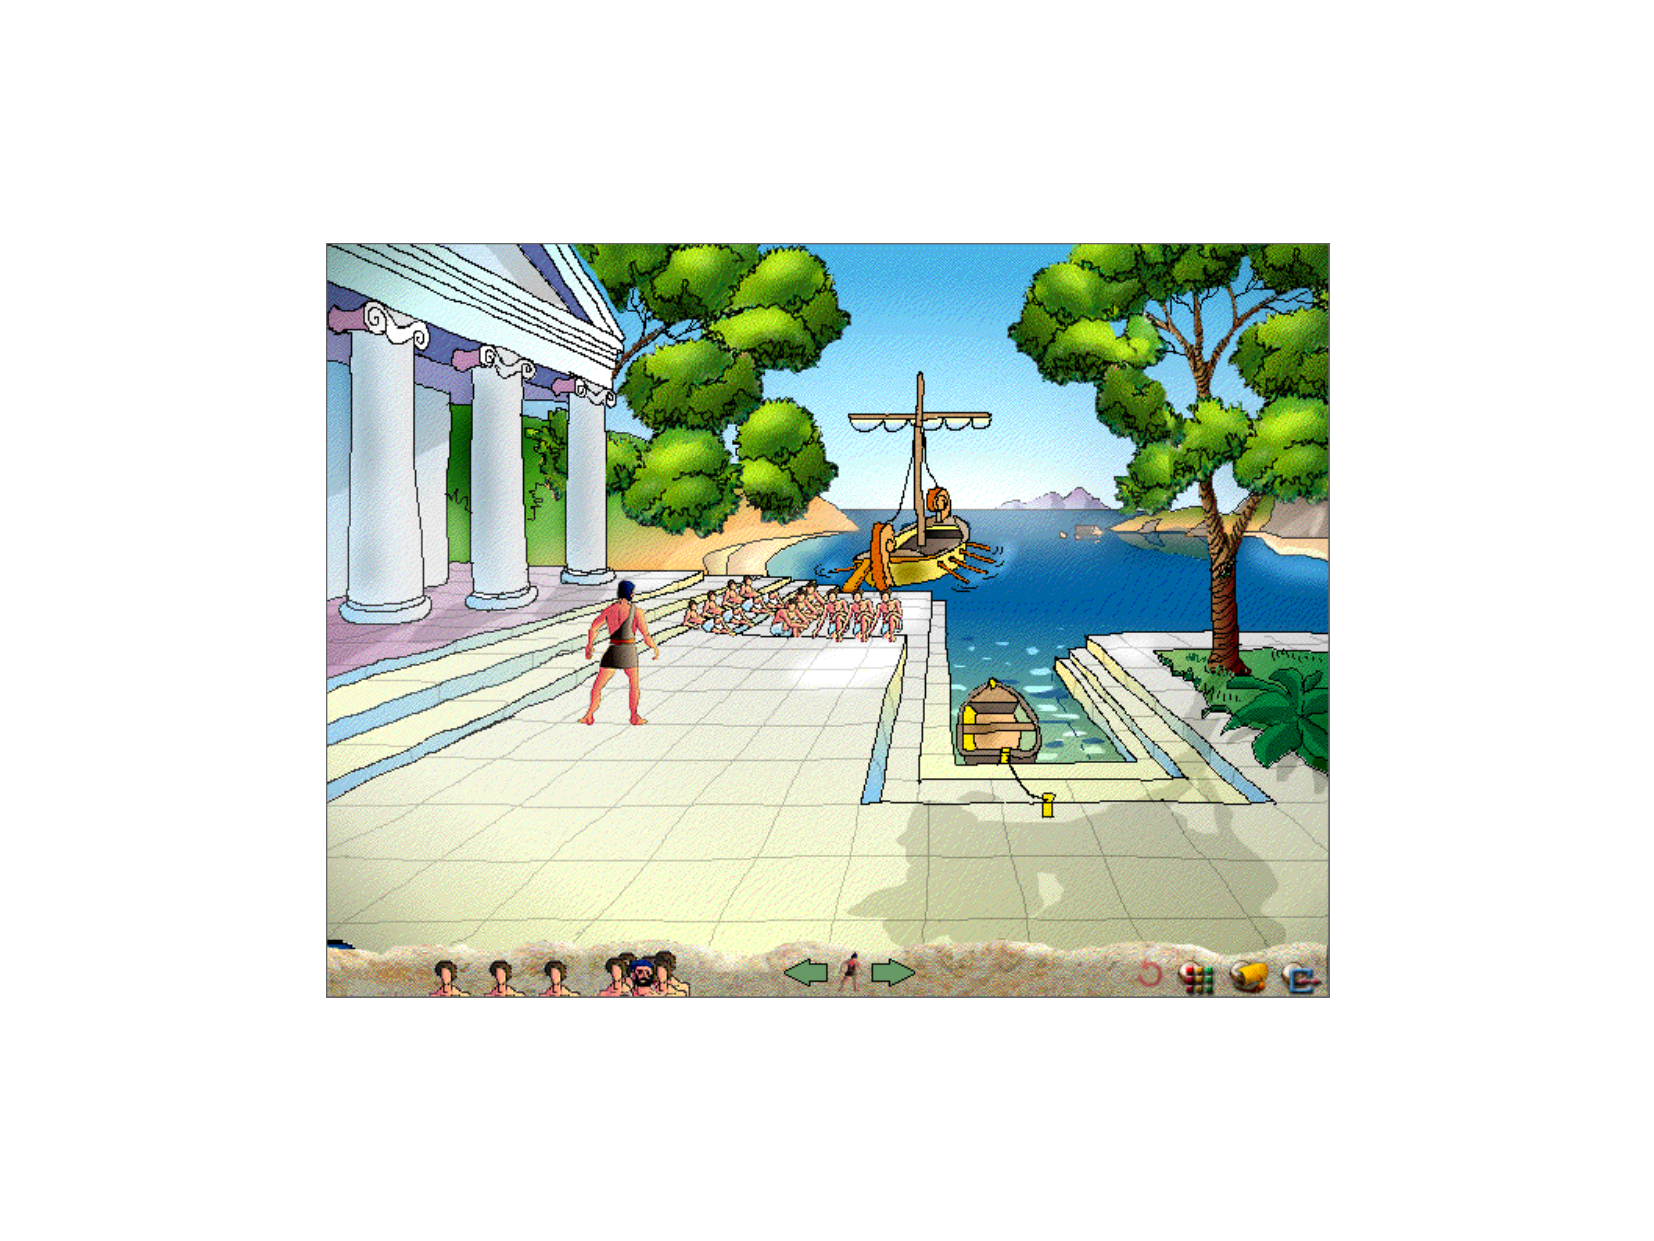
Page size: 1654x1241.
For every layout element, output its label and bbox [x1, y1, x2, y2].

picture [326, 243, 1330, 998]
